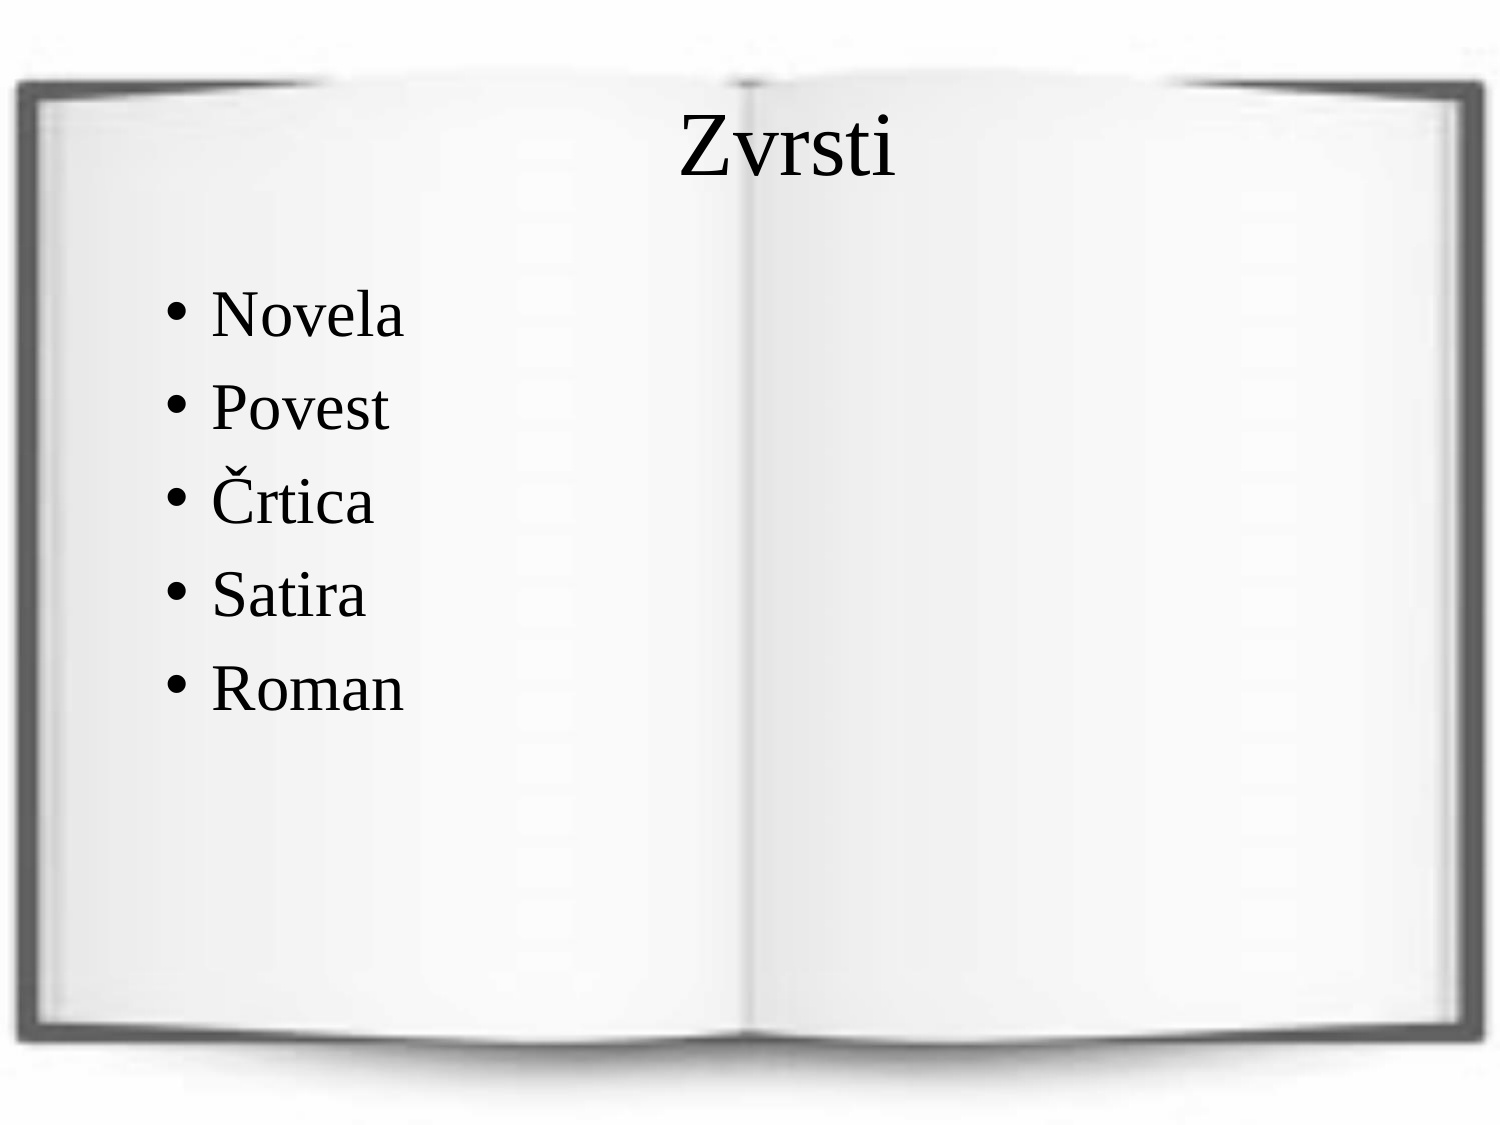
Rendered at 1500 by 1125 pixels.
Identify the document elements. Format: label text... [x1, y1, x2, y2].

title Zvrsti [75, 45, 1425, 233]
picture [0, 0, 1500, 1125]
list Novela Povest Črtica Satira Roman [75, 262, 1425, 1005]
